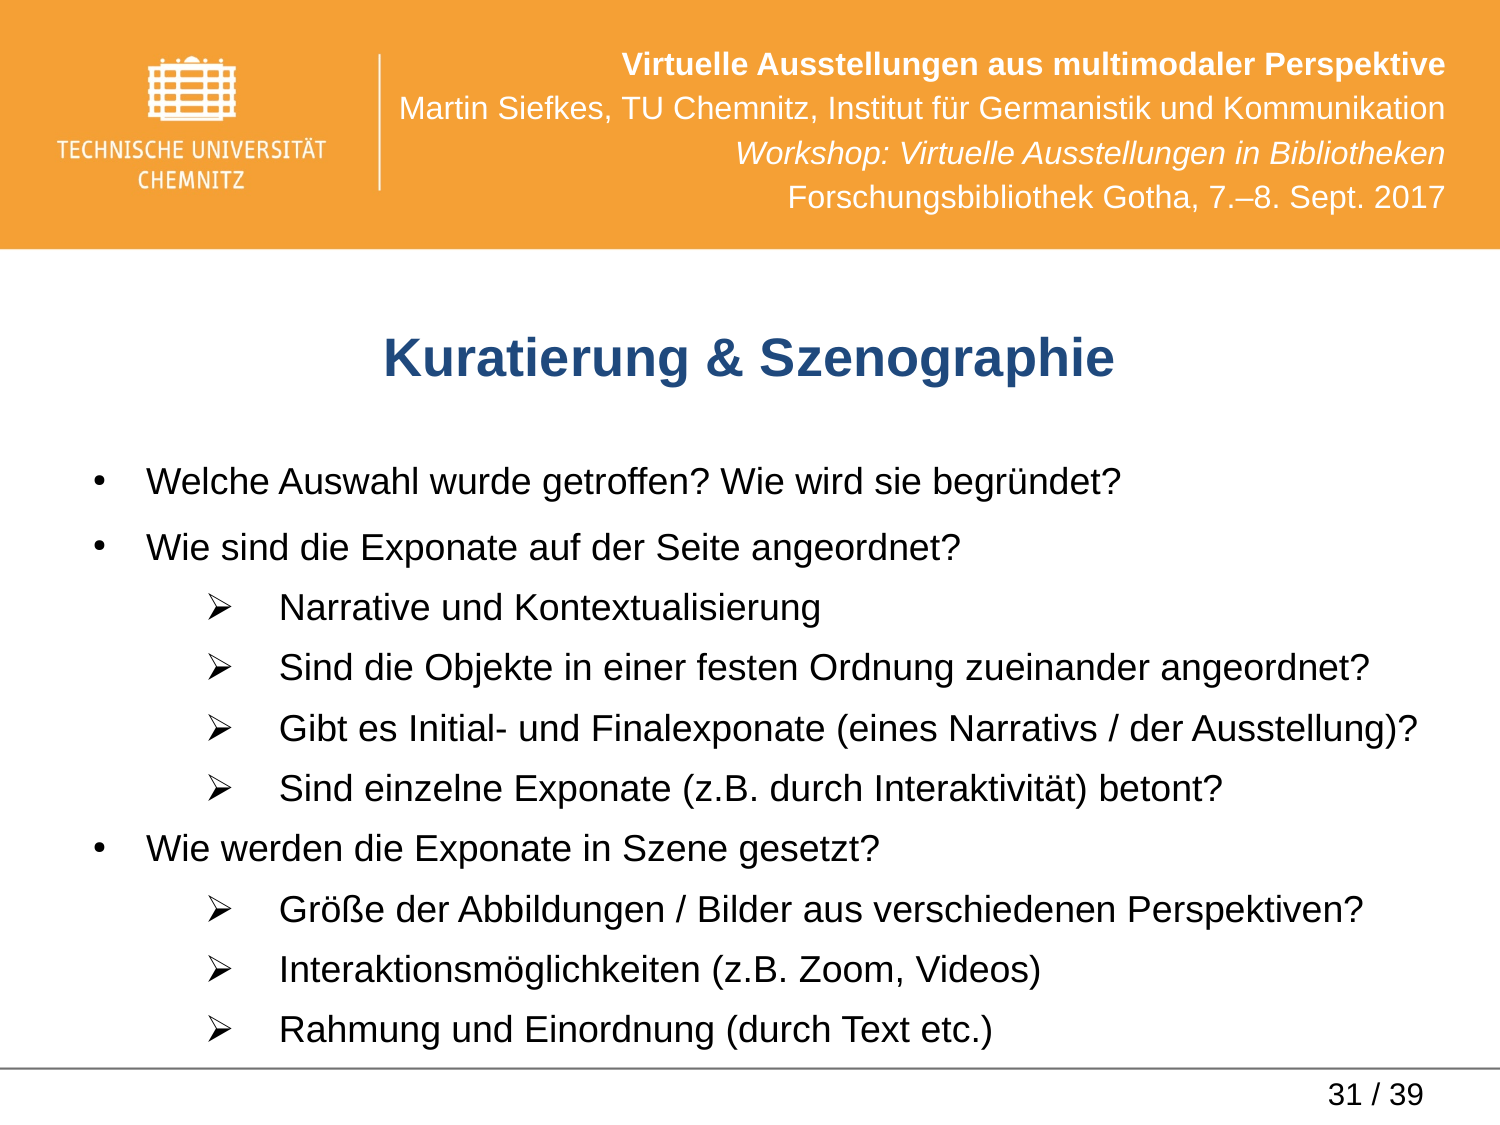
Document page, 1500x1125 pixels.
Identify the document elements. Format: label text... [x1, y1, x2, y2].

text_box <Foliennummer> / 39 [1211, 1069, 1500, 1120]
picture [0, 0, 1500, 1125]
text_box Kuratierung & Szenographie [59, 314, 1441, 449]
list Welche Auswahl wurde getroffen? Wie wird sie begründet? Wie sind die Exponate auf der Seite angeordnet?  Narrative und Kontextualisierung  Sind die Objekte in einer festen Ordnung zueinander angeordnet?  Gibt es Initial- und Finalexponate (eines Narrativs / der Ausstellung)?  Sind einzelne Exponate (z.B. durch Interaktivität) betont? Wie werden die Exponate in Szene gesetzt?  Größe der Abbildungen / Bilder aus verschiedenen Perspektiven?  Interaktionsmöglichkeiten (z.B. Zoom, Videos)  Rahmung und Einordnung (durch Text etc.) [75, 460, 1426, 969]
list [419, 45, 774, 197]
